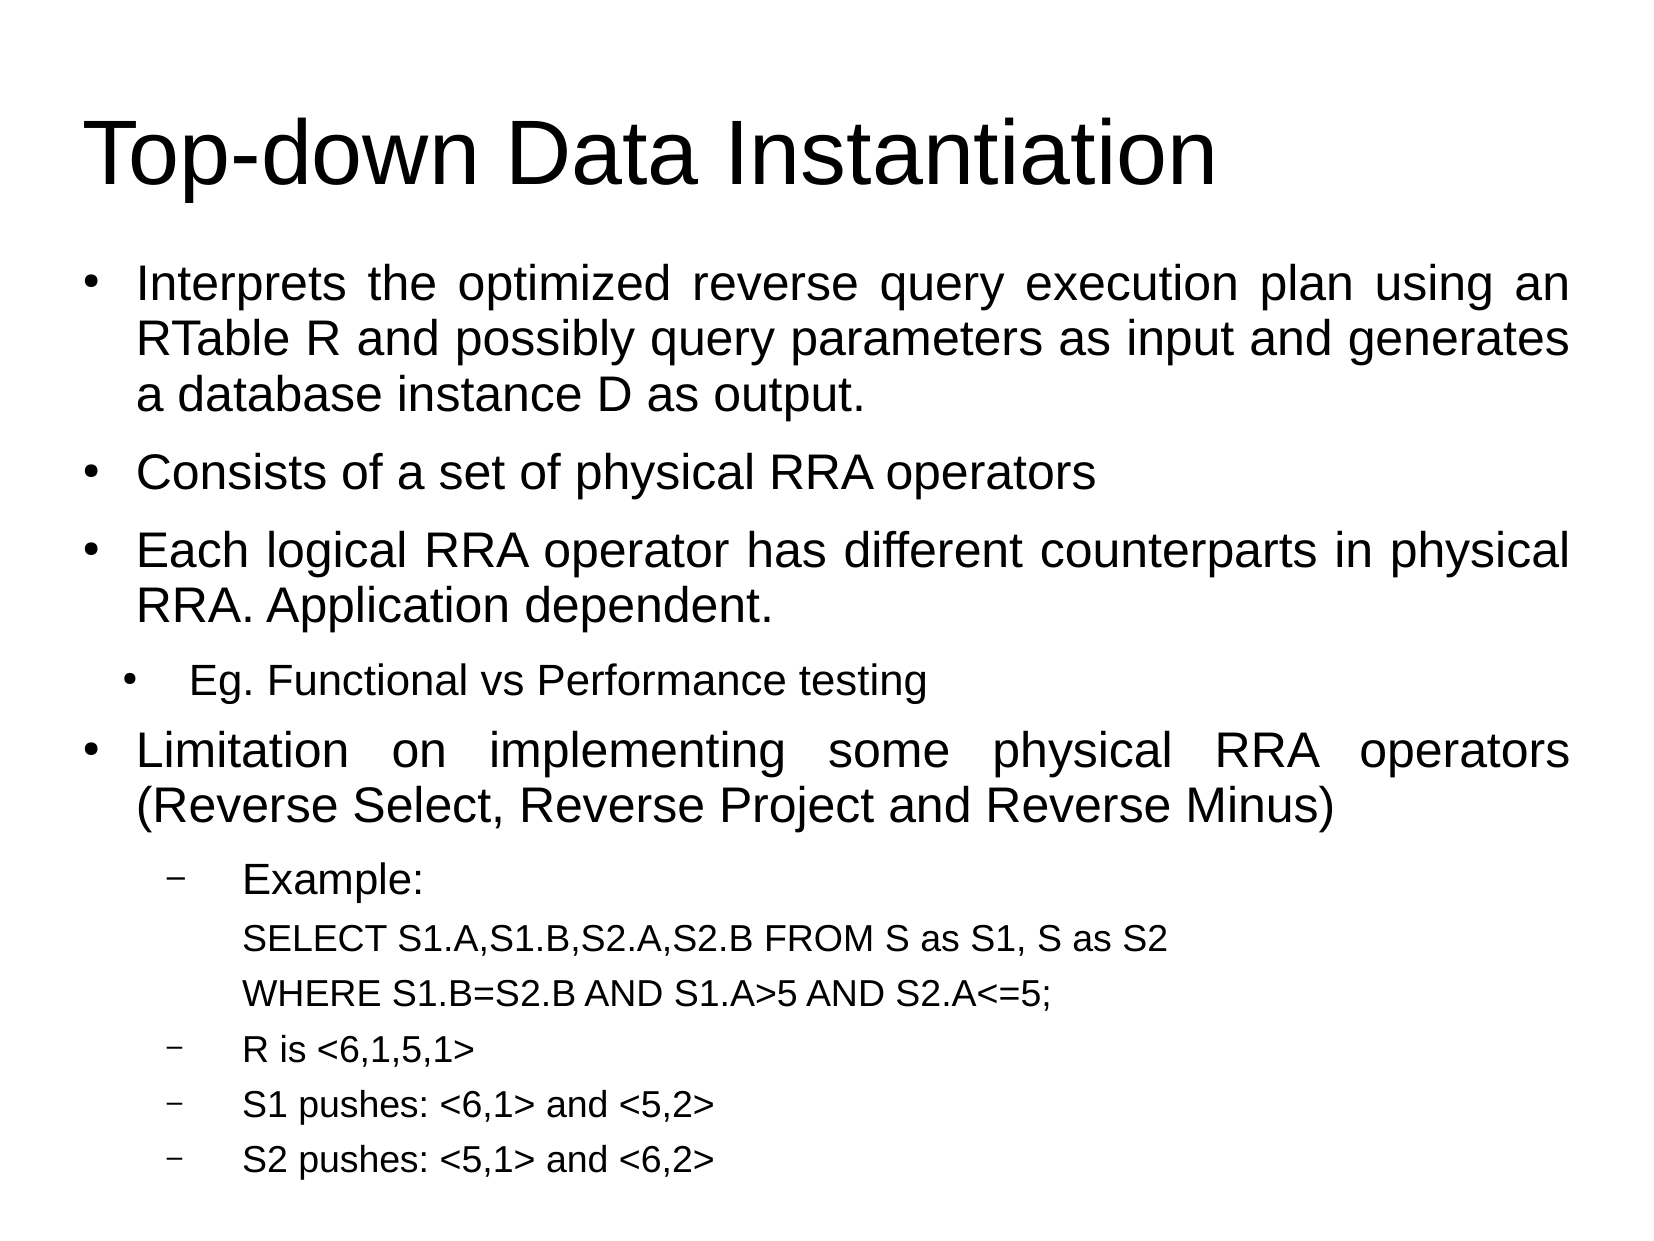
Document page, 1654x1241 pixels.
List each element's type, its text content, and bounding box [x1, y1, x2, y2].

list Interprets the optimized reverse query execution plan using an RTable R and possibly query parameters as input and generates a database instance D as output. Consists of a set of physical RRA operators Each logical RRA operator has different counterparts in physical RRA. Application dependent. Eg. Functional vs Performance testing Limitation on implementing some physical RRA operators (Reverse Select, Reverse Project and Reverse Minus) Example: SELECT S1.A,S1.B,S2.A,S2.B FROM S as S1, S as S2 WHERE S1.B=S2.B AND S1.A>5 AND S2.A<=5; R is <6,1,5,1> S1 pushes: <6,1> and <5,2> S2 pushes: <5,1> and <6,2> [82, 254, 1571, 1182]
title Top-down Data Instantiation [82, 49, 1571, 254]
